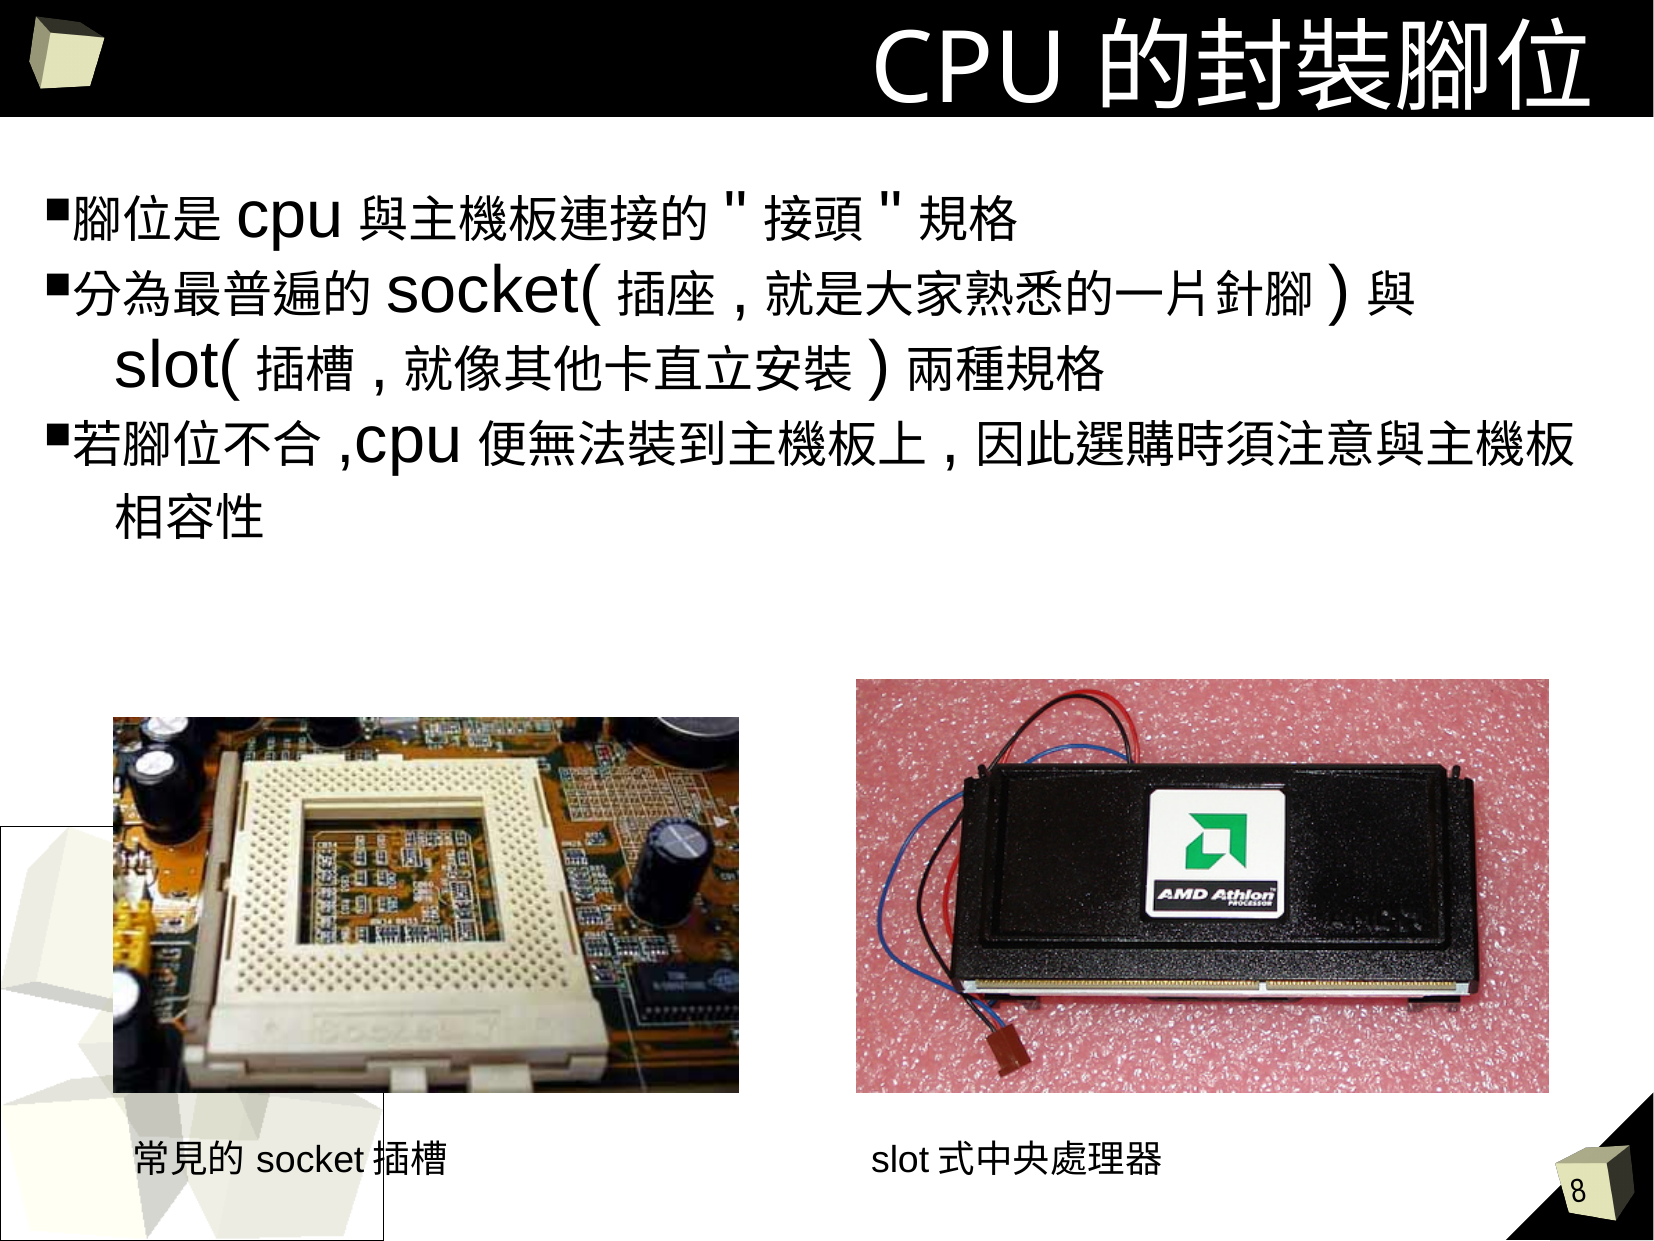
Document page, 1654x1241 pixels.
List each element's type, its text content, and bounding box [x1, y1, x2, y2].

title CPU的封裝腳位 [118, 0, 1595, 122]
picture [113, 717, 739, 1093]
text_box slot式中央處理器 [856, 1122, 1418, 1182]
text_box 常見的socket插槽 [118, 1122, 768, 1182]
picture [856, 679, 1549, 1093]
picture [1, 827, 383, 1240]
list 腳位是cpu與主機板連接的''接頭''規格 分為最普遍的socket(插座,就是大家熟悉的一片針腳)與slot(插槽,就像其他卡直立安裝)兩種規格 若腳位不合,cpu便無法裝到主機板上,因此選購時須注意與主機板相容性 [44, 177, 1611, 1200]
